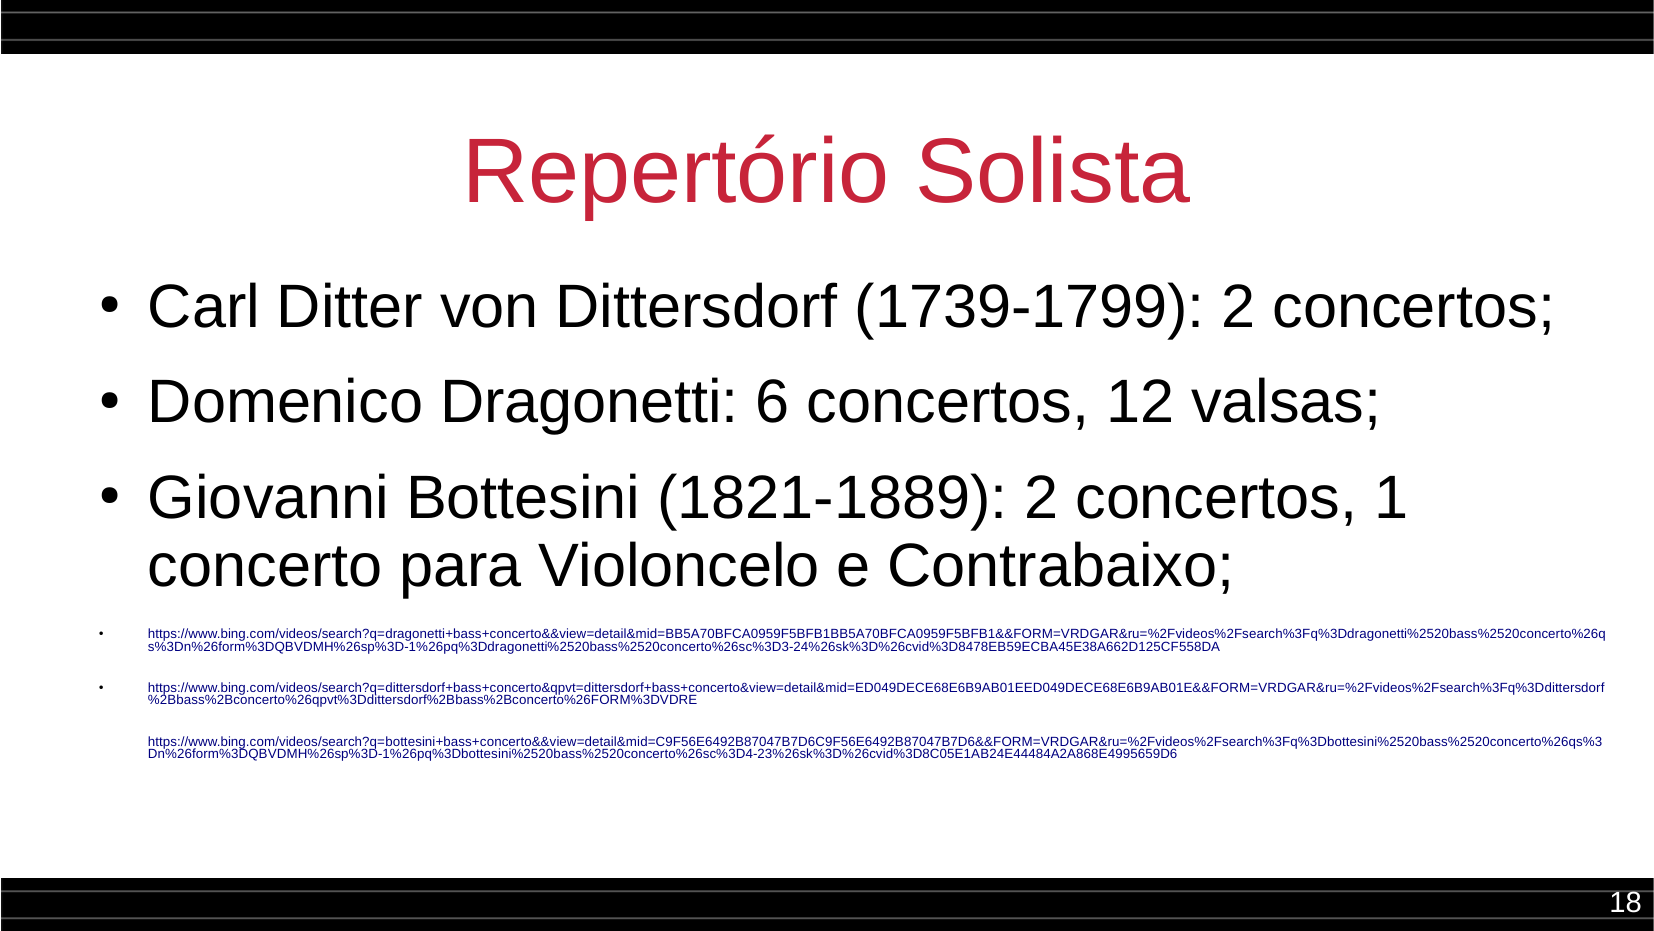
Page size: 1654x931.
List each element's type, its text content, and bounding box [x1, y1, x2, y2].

picture [1, 878, 1654, 931]
list Carl Ditter von Dittersdorf (1739-1799): 2 concertos; Domenico Dragonetti: 6 concertos, 12 valsas; Giovanni Bottesini (1821-1889): 2 concertos, 1 concerto para Violoncelo e Contrabaixo; https://www.bing.com/videos/search?q=dragonetti+bass+concerto&&view=detail&mid=BB5A70BFCA0959F5BFB1BB5A70BFCA0959F5BFB1&&FORM=VRDGAR&ru=%2Fvideos%2Fsearch%3Fq%3Ddragonetti%2520bass%2520concerto%26qs%3Dn%26form%3DQBVDMH%26sp%3D-1%26pq%3Ddragonetti%2520bass%2520concerto%26sc%3D3-24%26sk%3D%26cvid%3D8478EB59ECBA45E38A662D125CF558DA https://www.bing.com/videos/search?q=dittersdorf+bass+concerto&qpvt=dittersdorf+bass+concerto&view=detail&mid=ED049DECE68E6B9AB01EED049DECE68E6B9AB01E&&FORM=VRDGAR&ru=%2Fvideos%2Fsearch%3Fq%3Ddittersdorf%2Bbass%2Bconcerto%26qpvt%3Ddittersdorf%2Bbass%2Bconcerto%26FORM%3DVDRE https://www.bing.com/videos/search?q=bottesini+bass+concerto&&view=detail&mid=C9F56E6492B87047B7D6C9F56E6492B87047B7D6&&FORM=VRDGAR&ru=%2Fvideos%2Fsearch%3Fq%3Dbottesini%2520bass%2520concerto%26qs%3Dn%26form%3DQBVDMH%26sp%3D-1%26pq%3Dbottesini%2520bass%2520concerto%26sc%3D4-23%26sk%3D%26cvid%3D8C05E1AB24E44484A2A868E4995659D6 [82, 271, 1571, 758]
title Repertório Solista [82, 92, 1571, 249]
picture [1, 0, 1654, 54]
